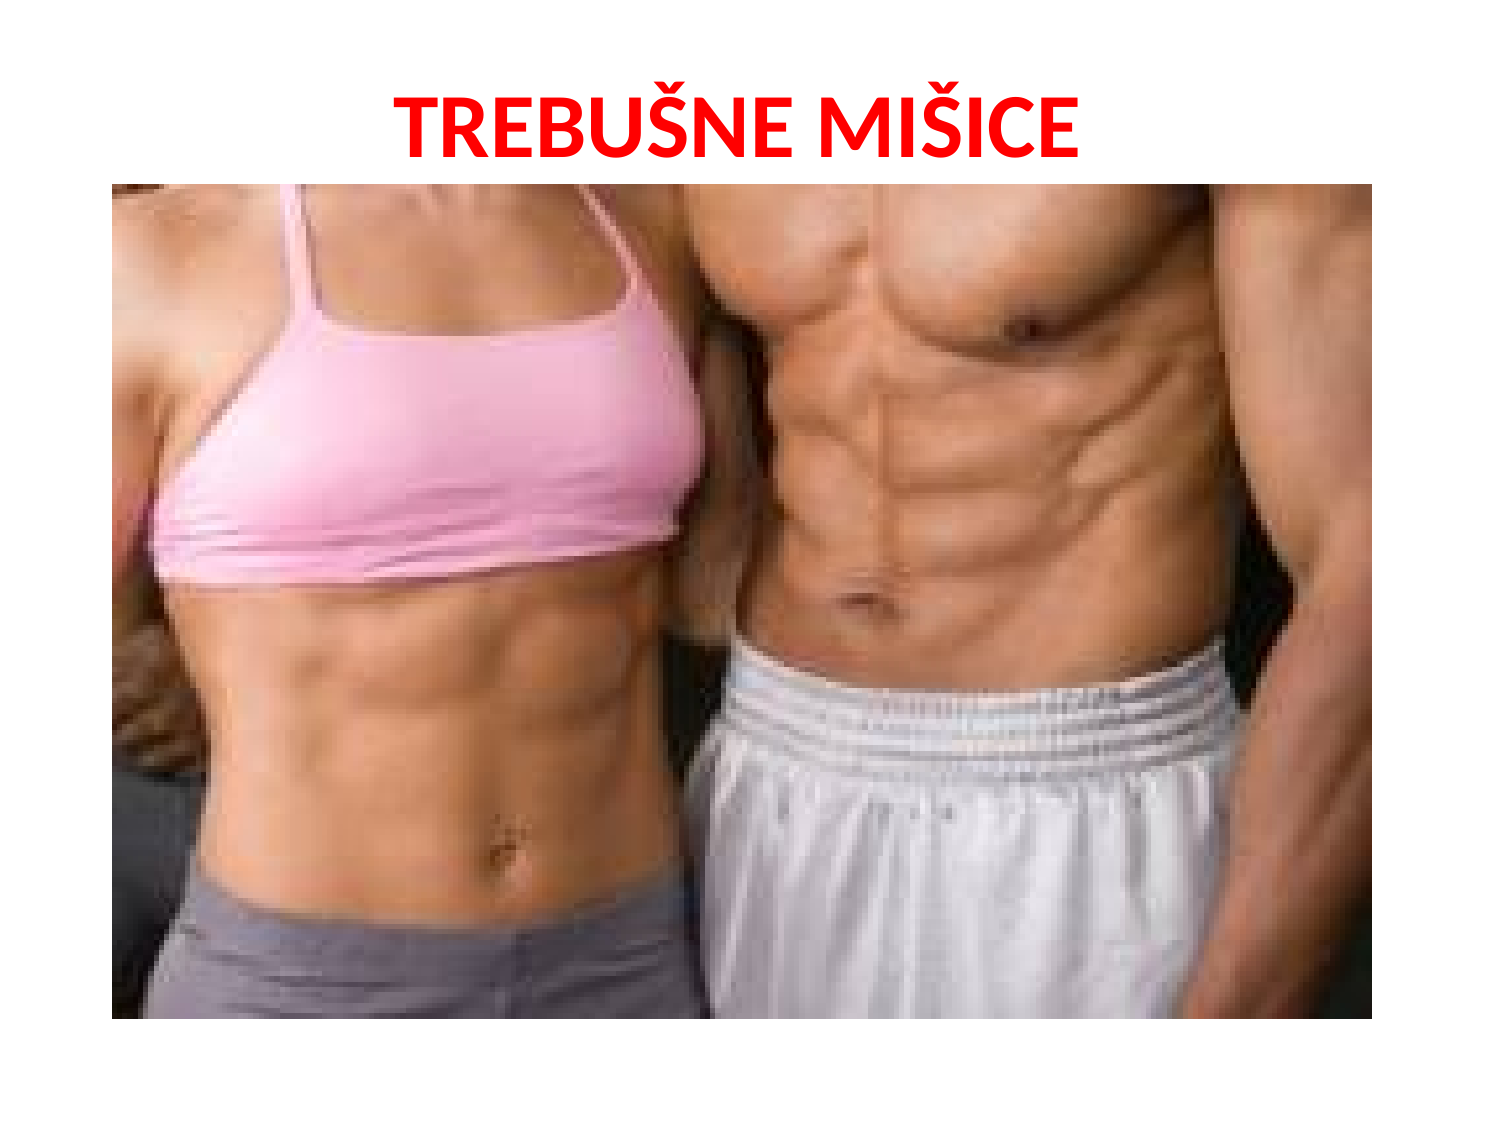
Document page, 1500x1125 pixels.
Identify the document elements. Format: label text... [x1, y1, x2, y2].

picture [112, 242, 1372, 1019]
title TREBUŠNE MIŠICE [100, 0, 1376, 242]
